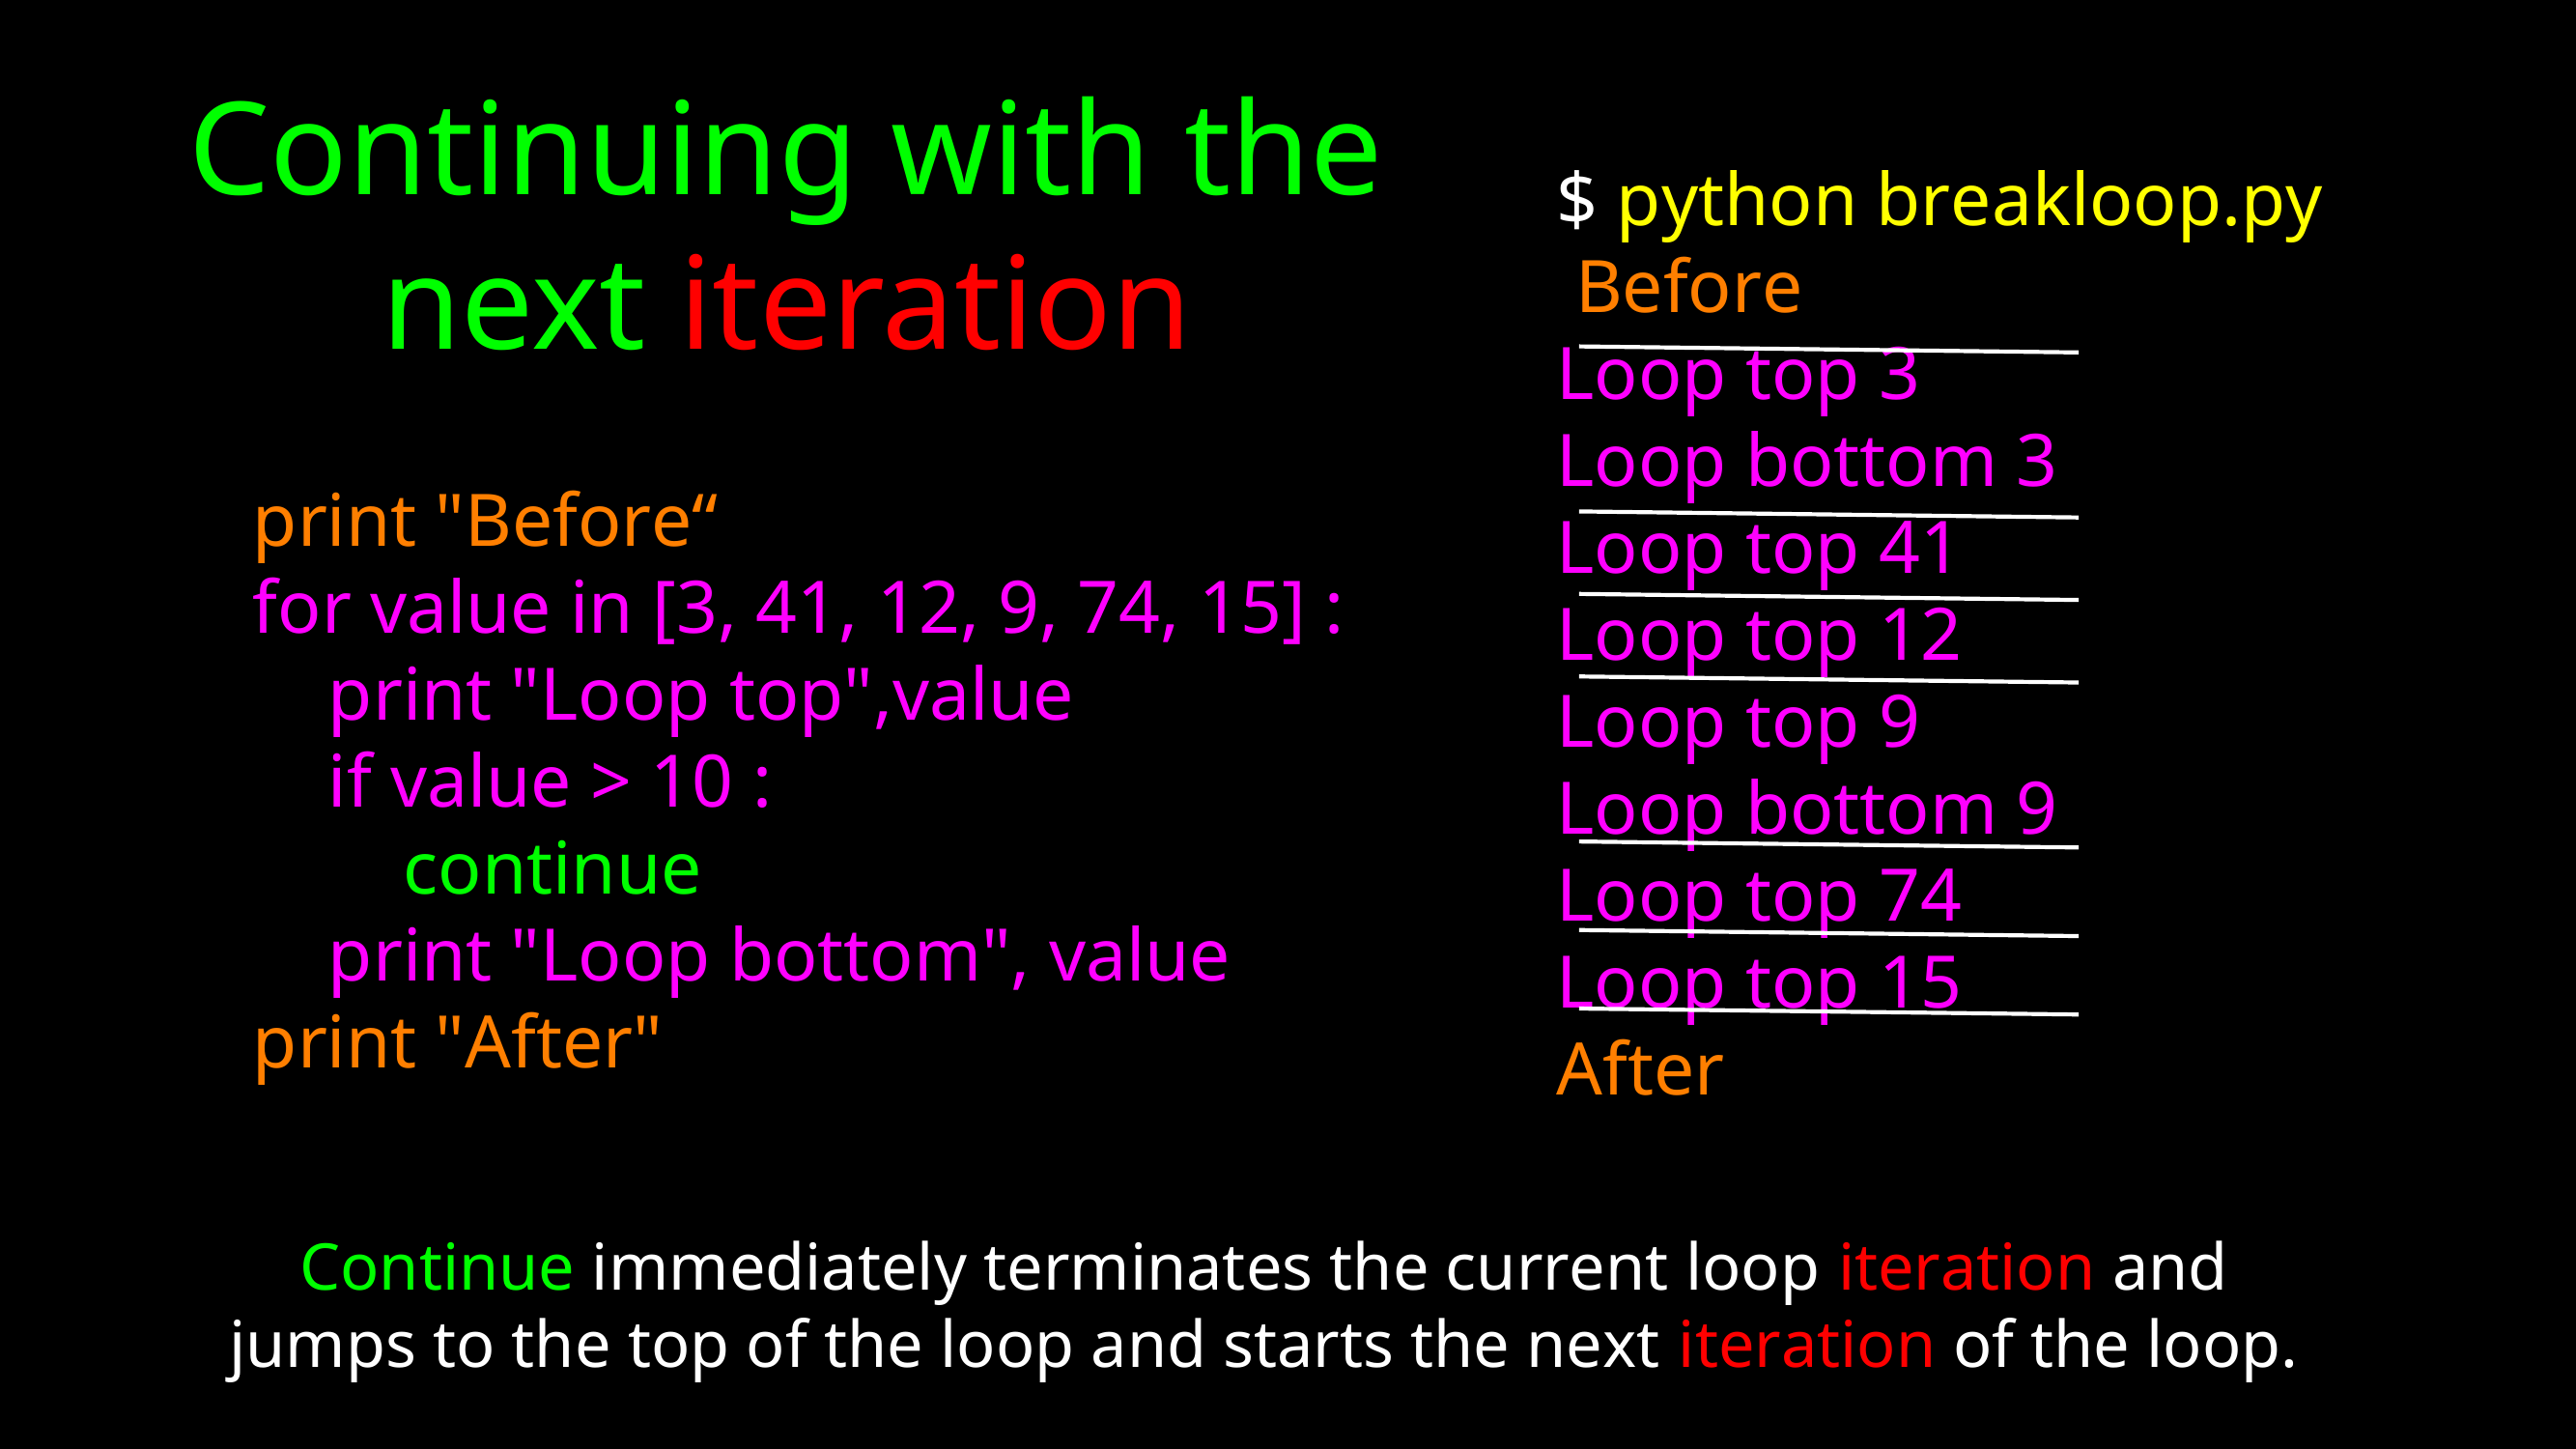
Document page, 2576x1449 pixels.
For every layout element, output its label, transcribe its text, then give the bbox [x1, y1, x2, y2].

title Continuing with the next iteration [183, 38, 1391, 403]
text_box $ python breakloop.py Before Loop top 3 Loop bottom 3 Loop top 41 Loop top 12 Loop top 9 Loop bottom 9 Loop top 74 Loop top 15 After [1556, 153, 2324, 1110]
text_box Continue immediately terminates the current loop iteration and jumps to the top of the loop and starts the next iteration of the loop. [207, 1212, 2322, 1394]
text_box print "Before“ for value in [3, 41, 12, 9, 74, 15] : print "Loop top",value if value > 10 : continue print "Loop bottom", value print "After" [252, 473, 1345, 1083]
